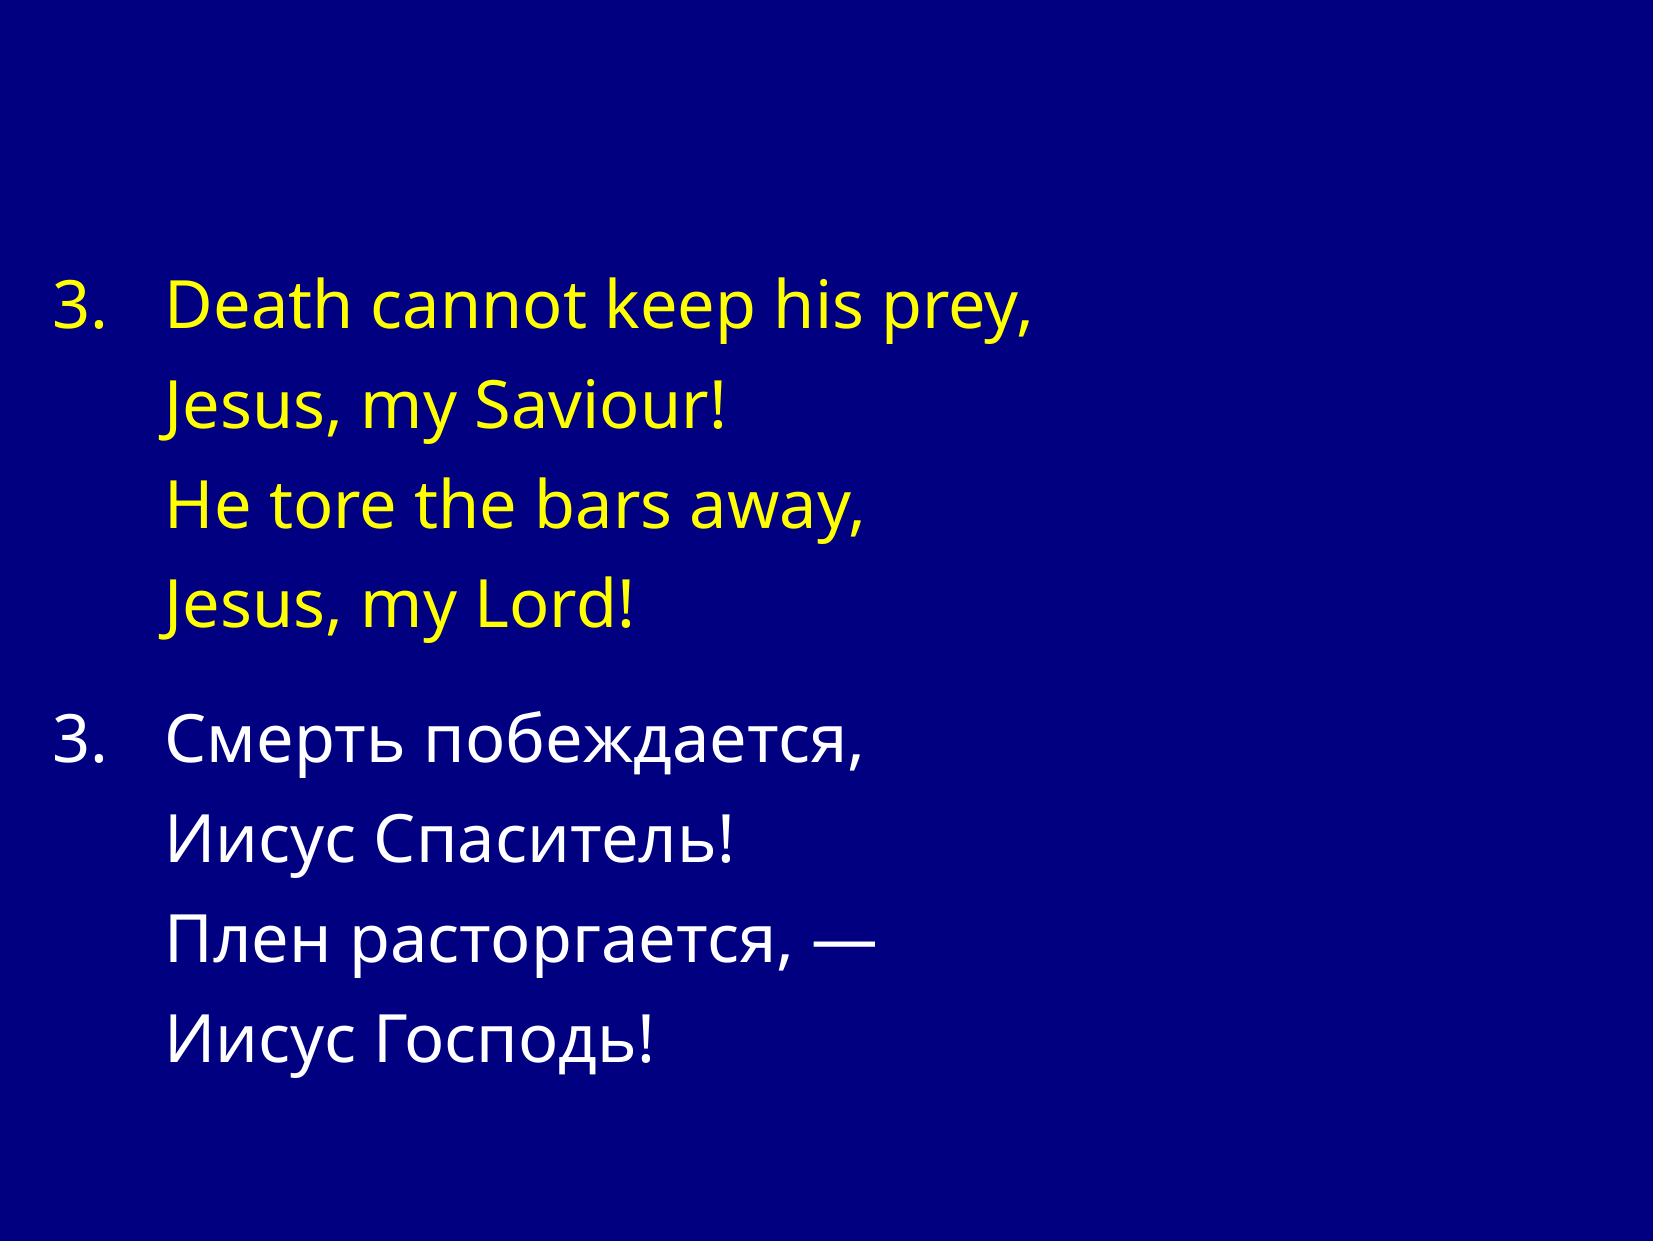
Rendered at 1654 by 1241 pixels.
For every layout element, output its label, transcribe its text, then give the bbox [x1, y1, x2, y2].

text_box 3. Death cannot keep his prey, Jesus, my Saviour! He tore the bars away, Jesus, my Lord! [37, 150, 1576, 638]
text_box 3. Смерть побеждается, Иисус Спаситель! Плен расторгается, — Иисус Господь! [37, 675, 1576, 1163]
